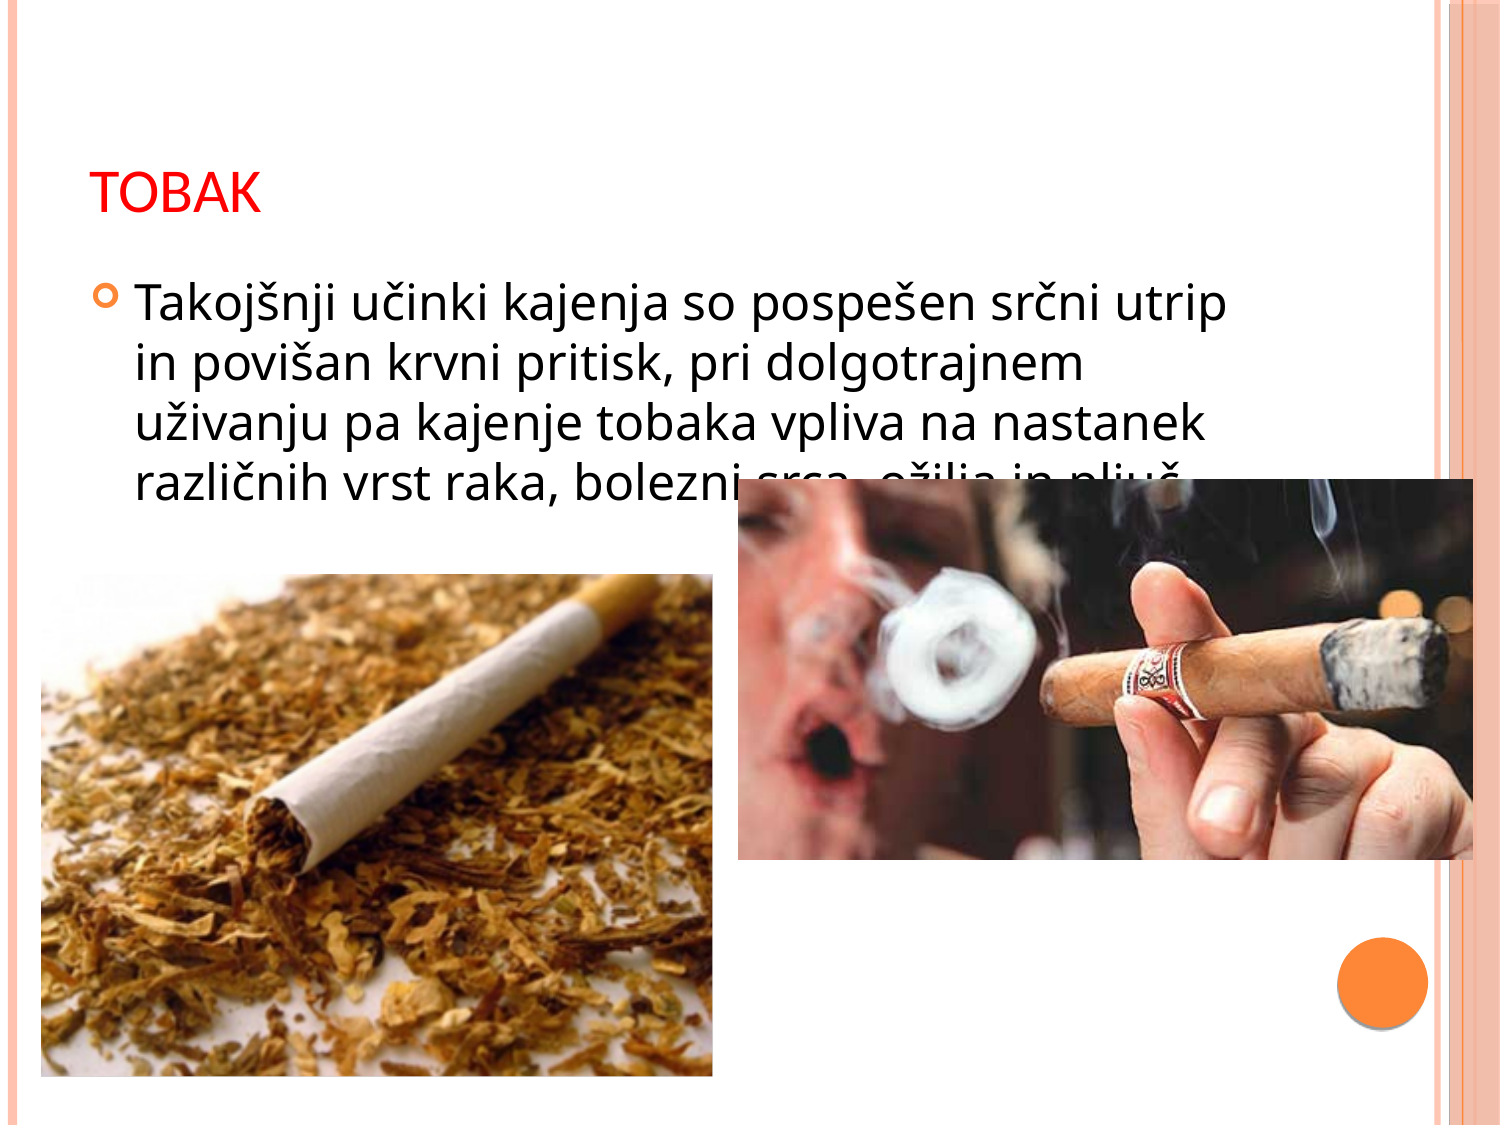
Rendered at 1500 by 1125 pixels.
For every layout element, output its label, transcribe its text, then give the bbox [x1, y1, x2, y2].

list Takojšnji učinki kajenja so pospešen srčni utrip in povišan krvni pritisk, pri dolgotrajnem uživanju pa kajenje tobaka vpliva na nastanek različnih vrst raka, bolezni srca, ožilja in pljuč. [75, 262, 1300, 1062]
picture [41, 574, 715, 1079]
picture [738, 479, 1473, 860]
title TOBAK [75, 45, 1300, 233]
